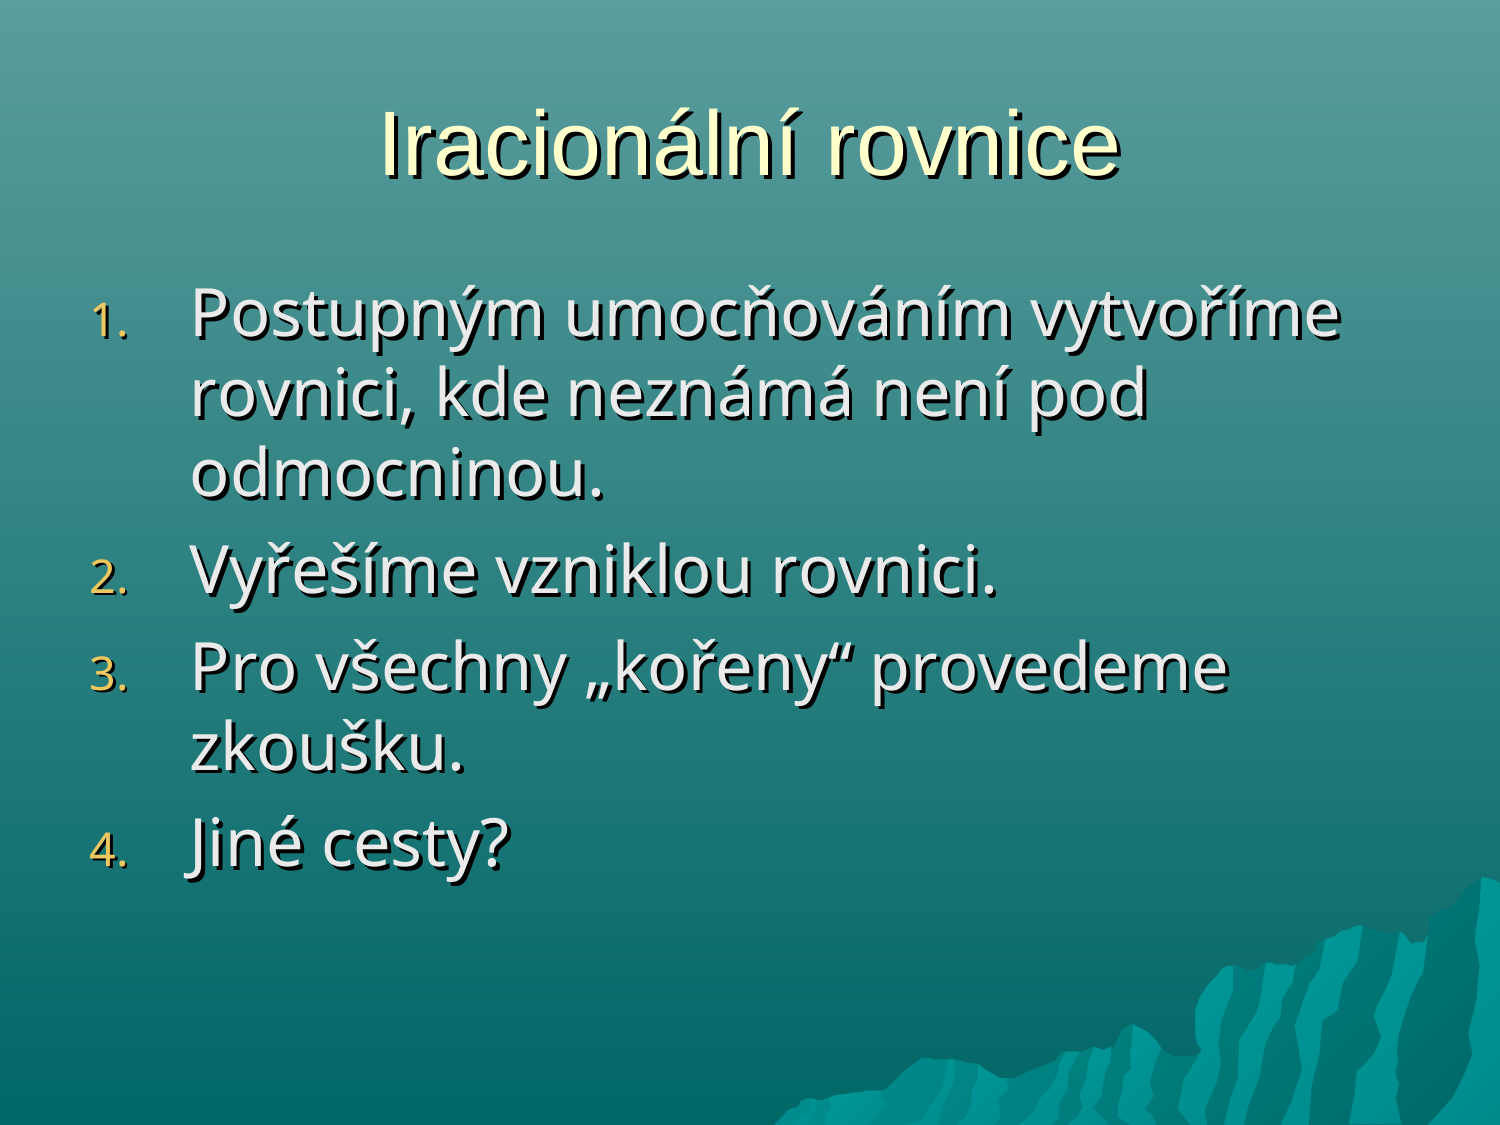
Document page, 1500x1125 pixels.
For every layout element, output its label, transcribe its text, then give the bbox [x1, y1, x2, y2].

title Iracionální rovnice [75, 45, 1426, 233]
list Postupným umocňováním vytvoříme rovnici, kde neznámá není pod odmocninou. Vyřešíme vzniklou rovnici. Pro všechny „kořeny“ provedeme zkoušku. Jiné cesty? [75, 262, 1426, 1006]
